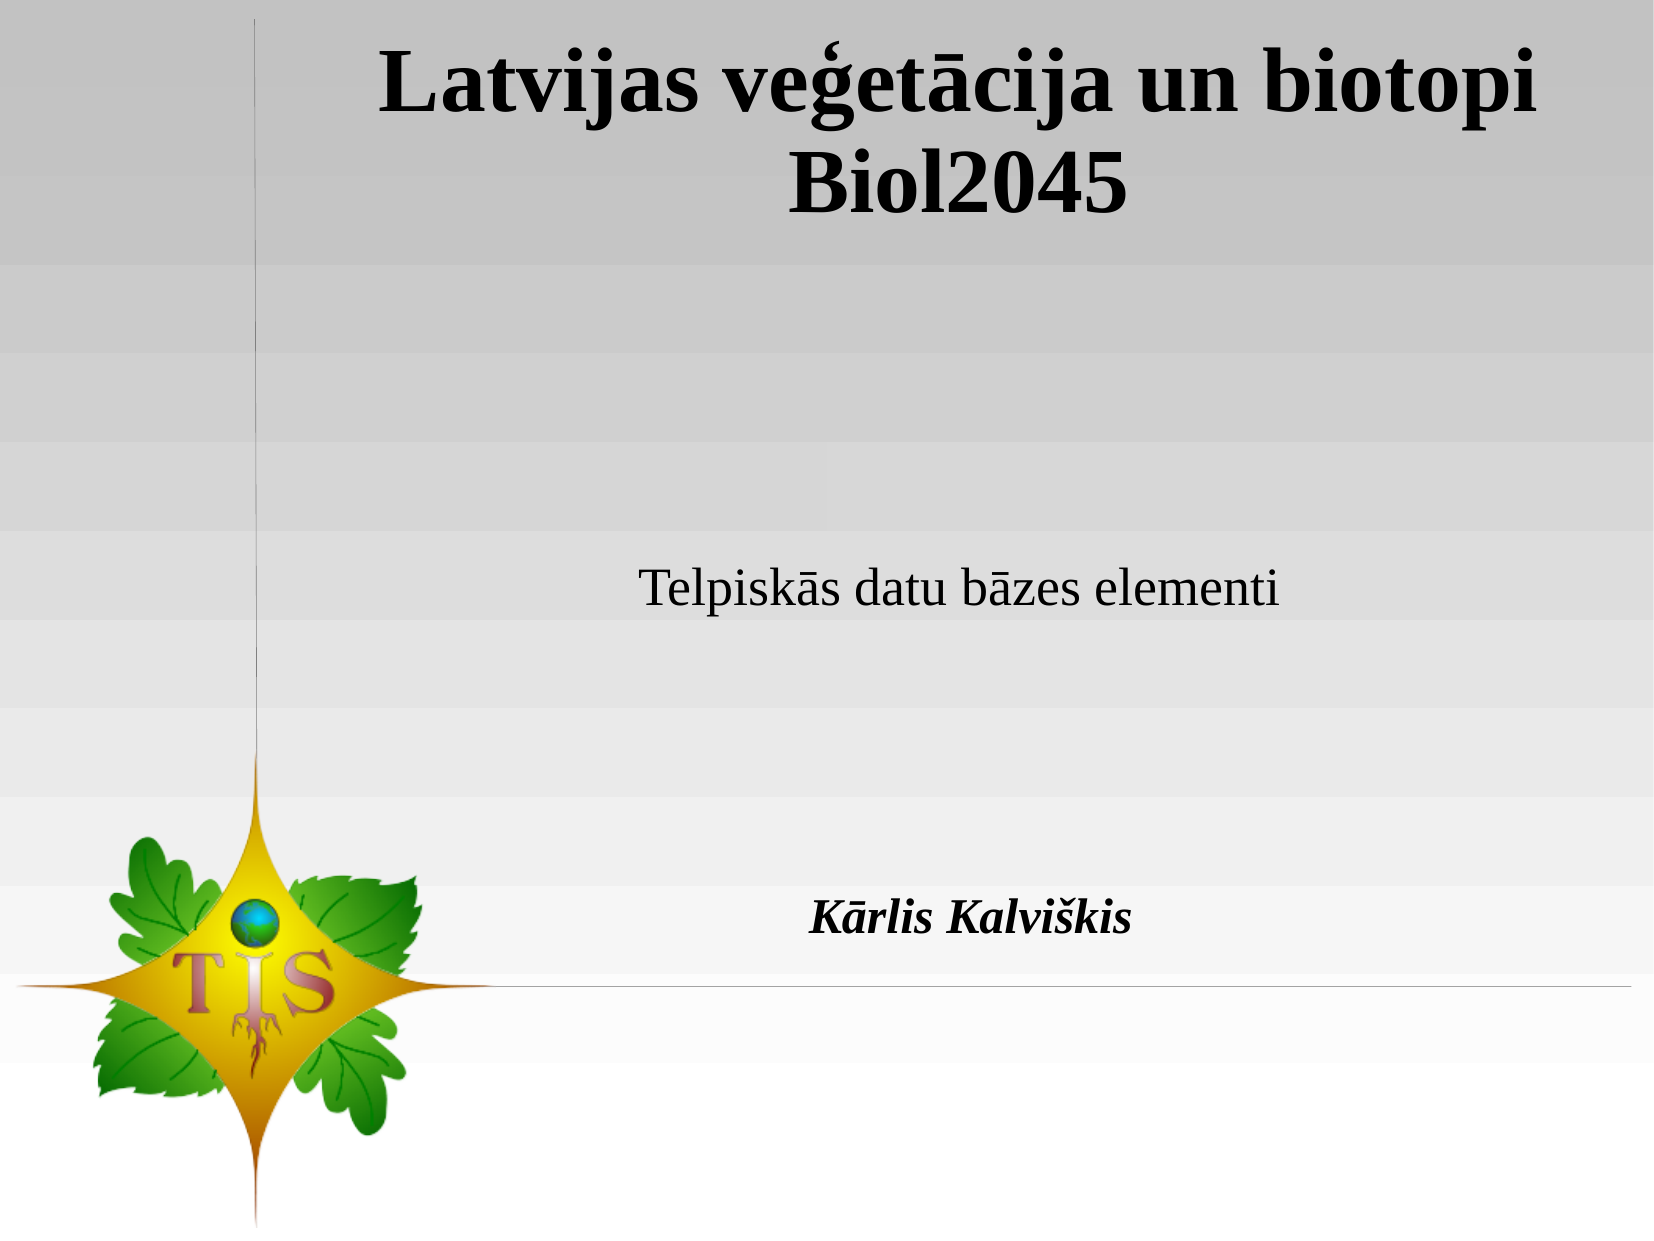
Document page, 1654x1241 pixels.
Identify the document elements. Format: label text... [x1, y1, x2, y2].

picture [0, 0, 1654, 1241]
title Telpiskās datu bāzes elementi [295, 314, 1625, 861]
